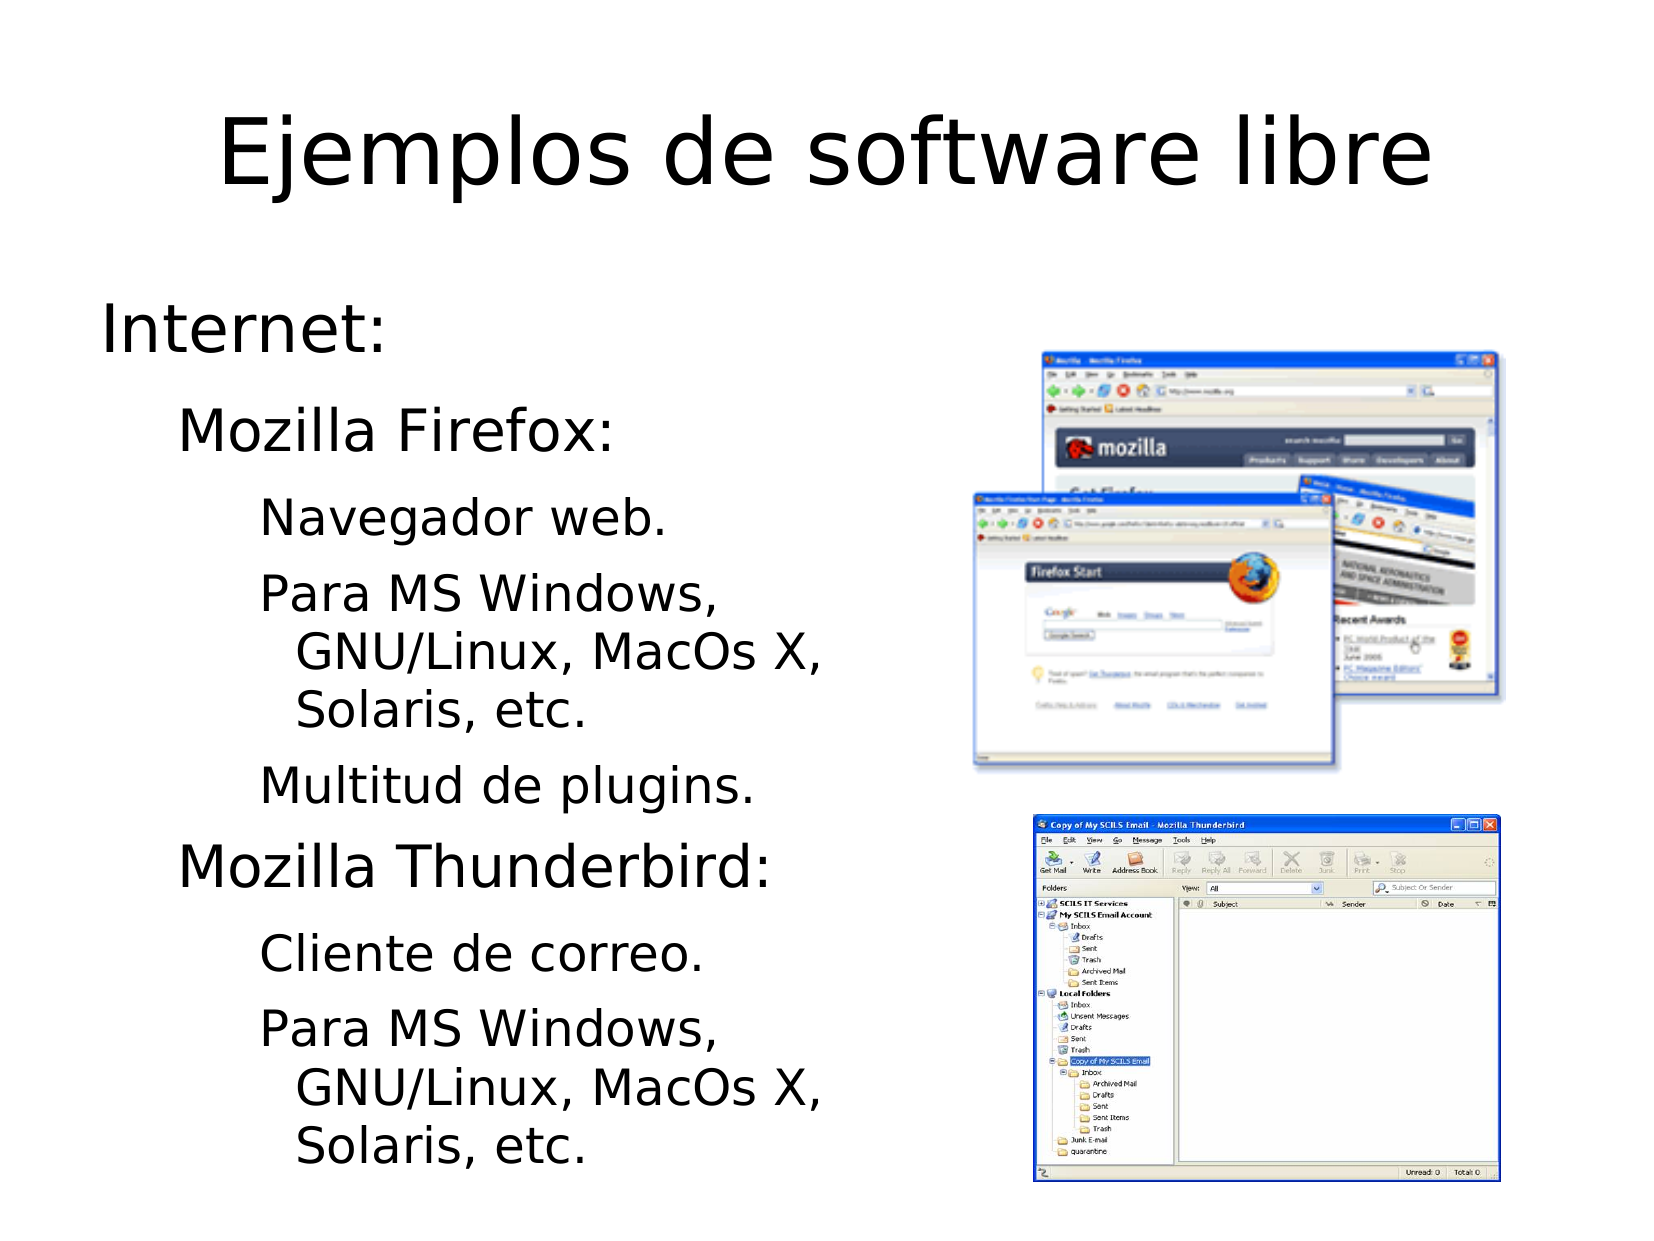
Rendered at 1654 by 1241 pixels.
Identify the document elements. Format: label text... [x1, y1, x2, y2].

picture [1033, 814, 1501, 1182]
picture [967, 348, 1506, 792]
list Internet: Mozilla Firefox: Navegador web. Para MS Windows, GNU/Linux, MacOs X, Solaris, etc. Multitud de plugins. Mozilla Thunderbird: Cliente de correo. Para MS Windows, GNU/Linux, MacOs X, Solaris, etc. [82, 290, 975, 1176]
title Ejemplos de software libre [82, 56, 1571, 250]
